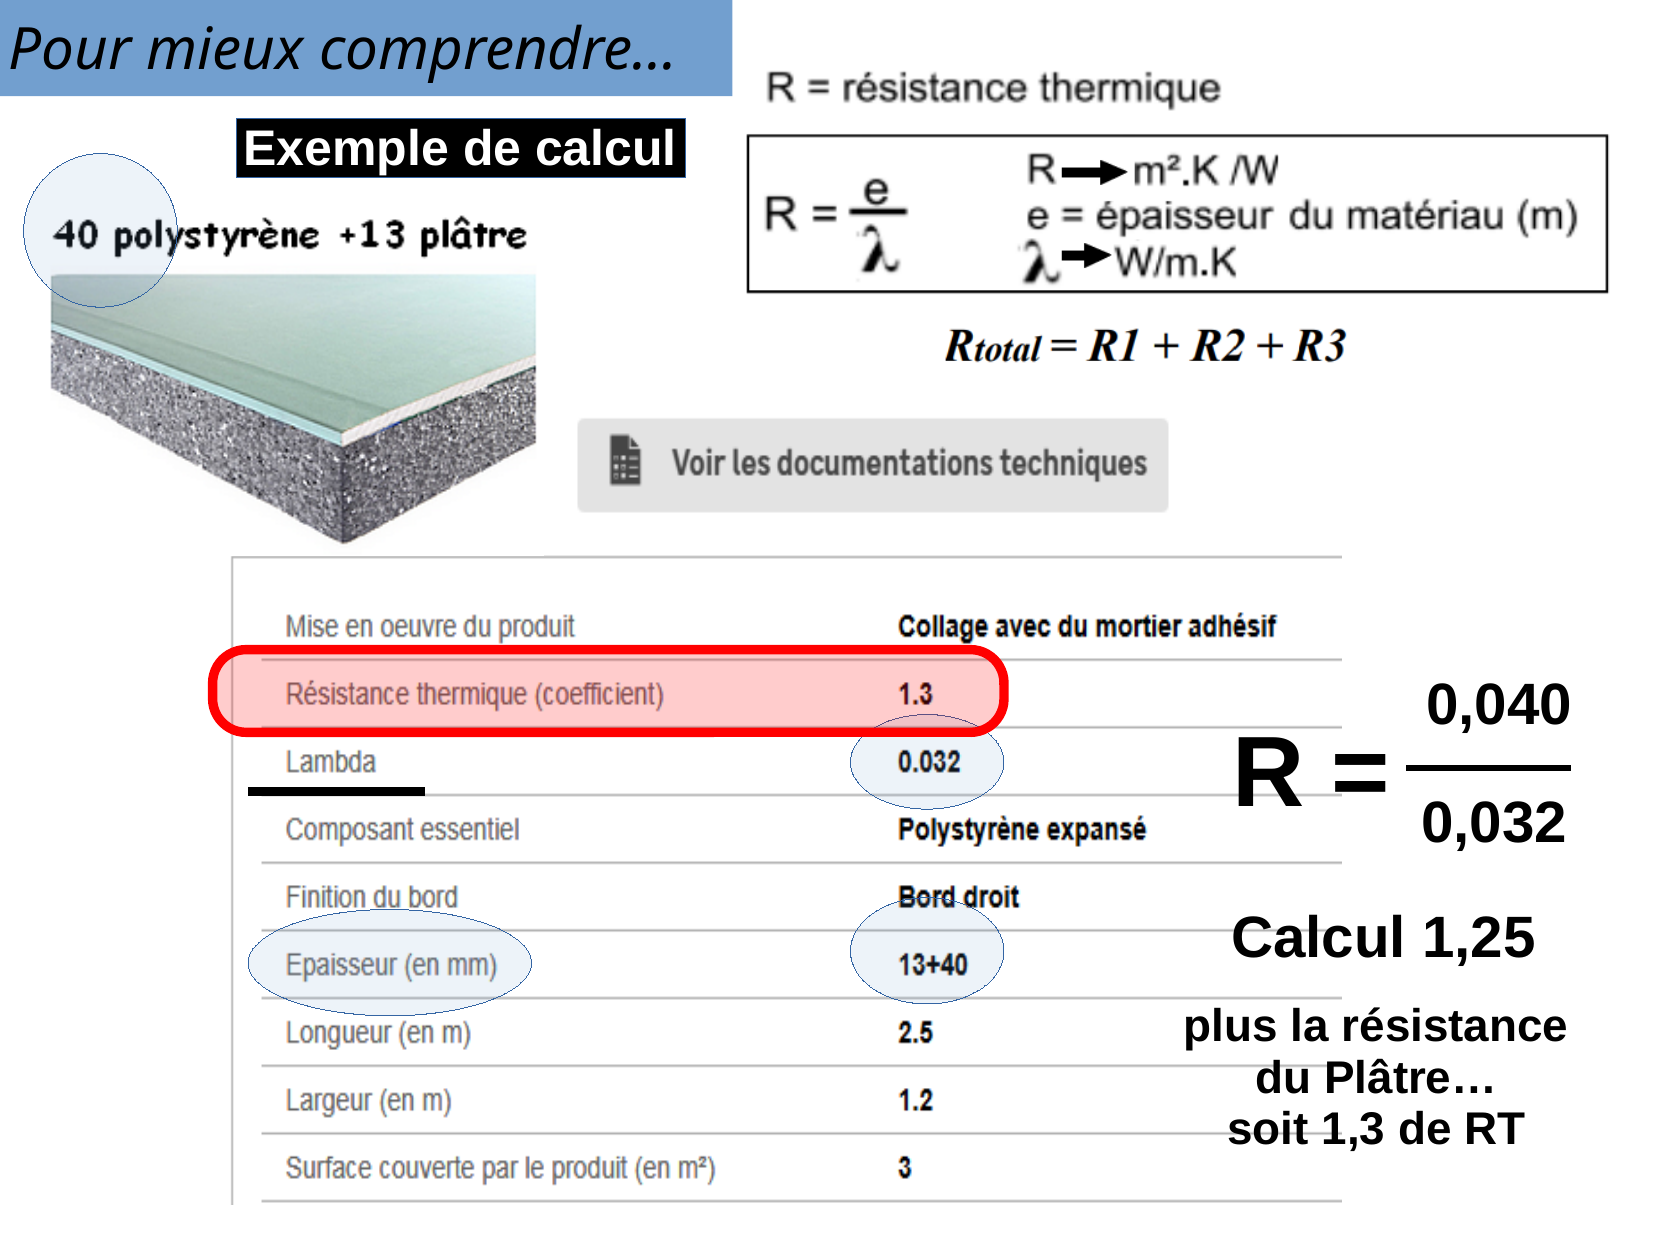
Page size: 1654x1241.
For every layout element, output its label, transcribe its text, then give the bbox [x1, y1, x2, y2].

picture [732, 40, 1623, 392]
text_box Pour mieux comprendre... [0, 0, 733, 97]
text_box Exemple de calcul [236, 118, 686, 178]
text_box [23, 153, 178, 308]
text_box [850, 897, 1004, 1004]
text_box 0,032 [1406, 782, 1583, 863]
text_box 0,040 [1411, 664, 1588, 745]
text_box plus la résistance du Plâtre… soit 1,3 de RT [1169, 992, 1607, 1162]
text_box Calcul 1,25 [1216, 897, 1552, 978]
picture [38, 197, 1342, 1205]
text_box [248, 909, 532, 1016]
text_box R = [1217, 708, 1406, 836]
text_box [212, 649, 1004, 810]
